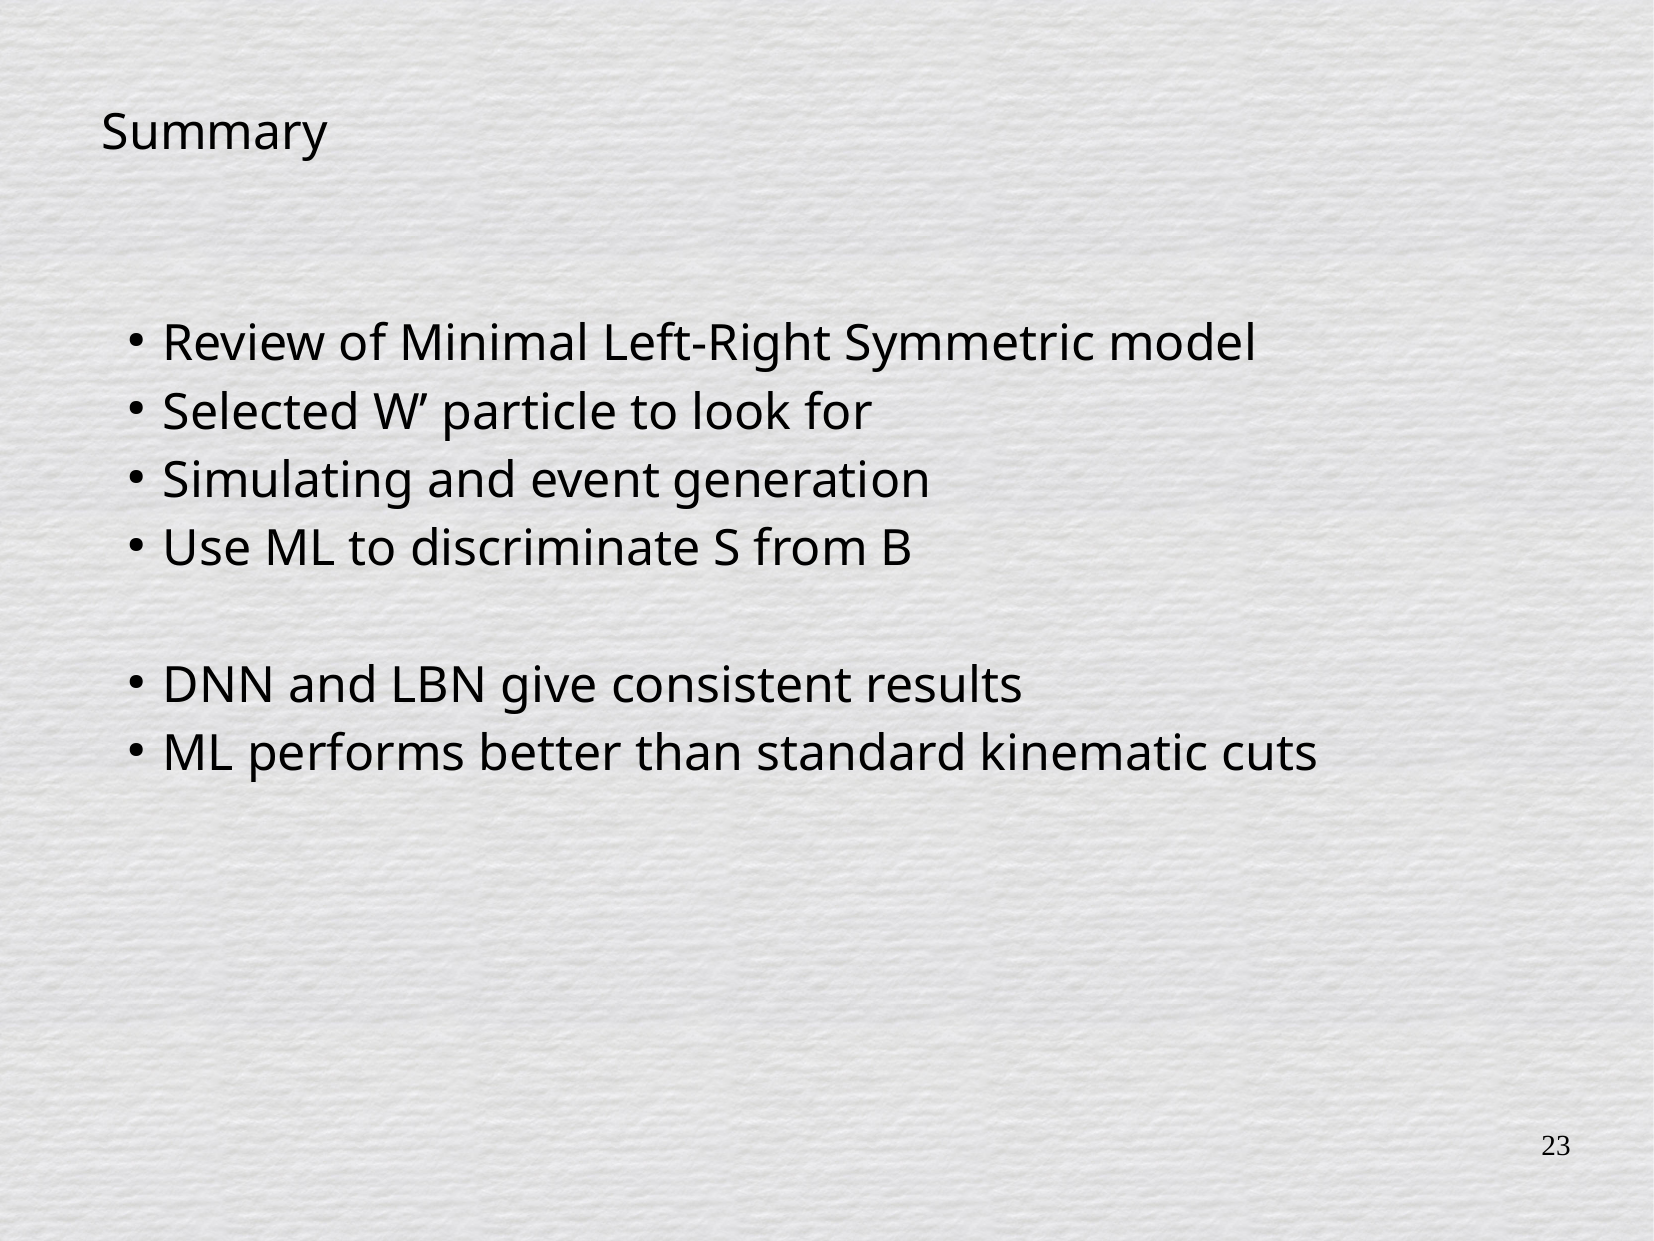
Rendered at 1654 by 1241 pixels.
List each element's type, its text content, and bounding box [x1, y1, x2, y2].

text_box Review of Minimal Left-Right Symmetric model Selected W’ particle to look for Simulating and event generation Use ML to discriminate S from B DNN and LBN give consistent results ML performs better than standard kinematic cuts [112, 300, 1346, 871]
picture [0, 0, 1654, 1241]
text_box Summary [86, 88, 578, 174]
